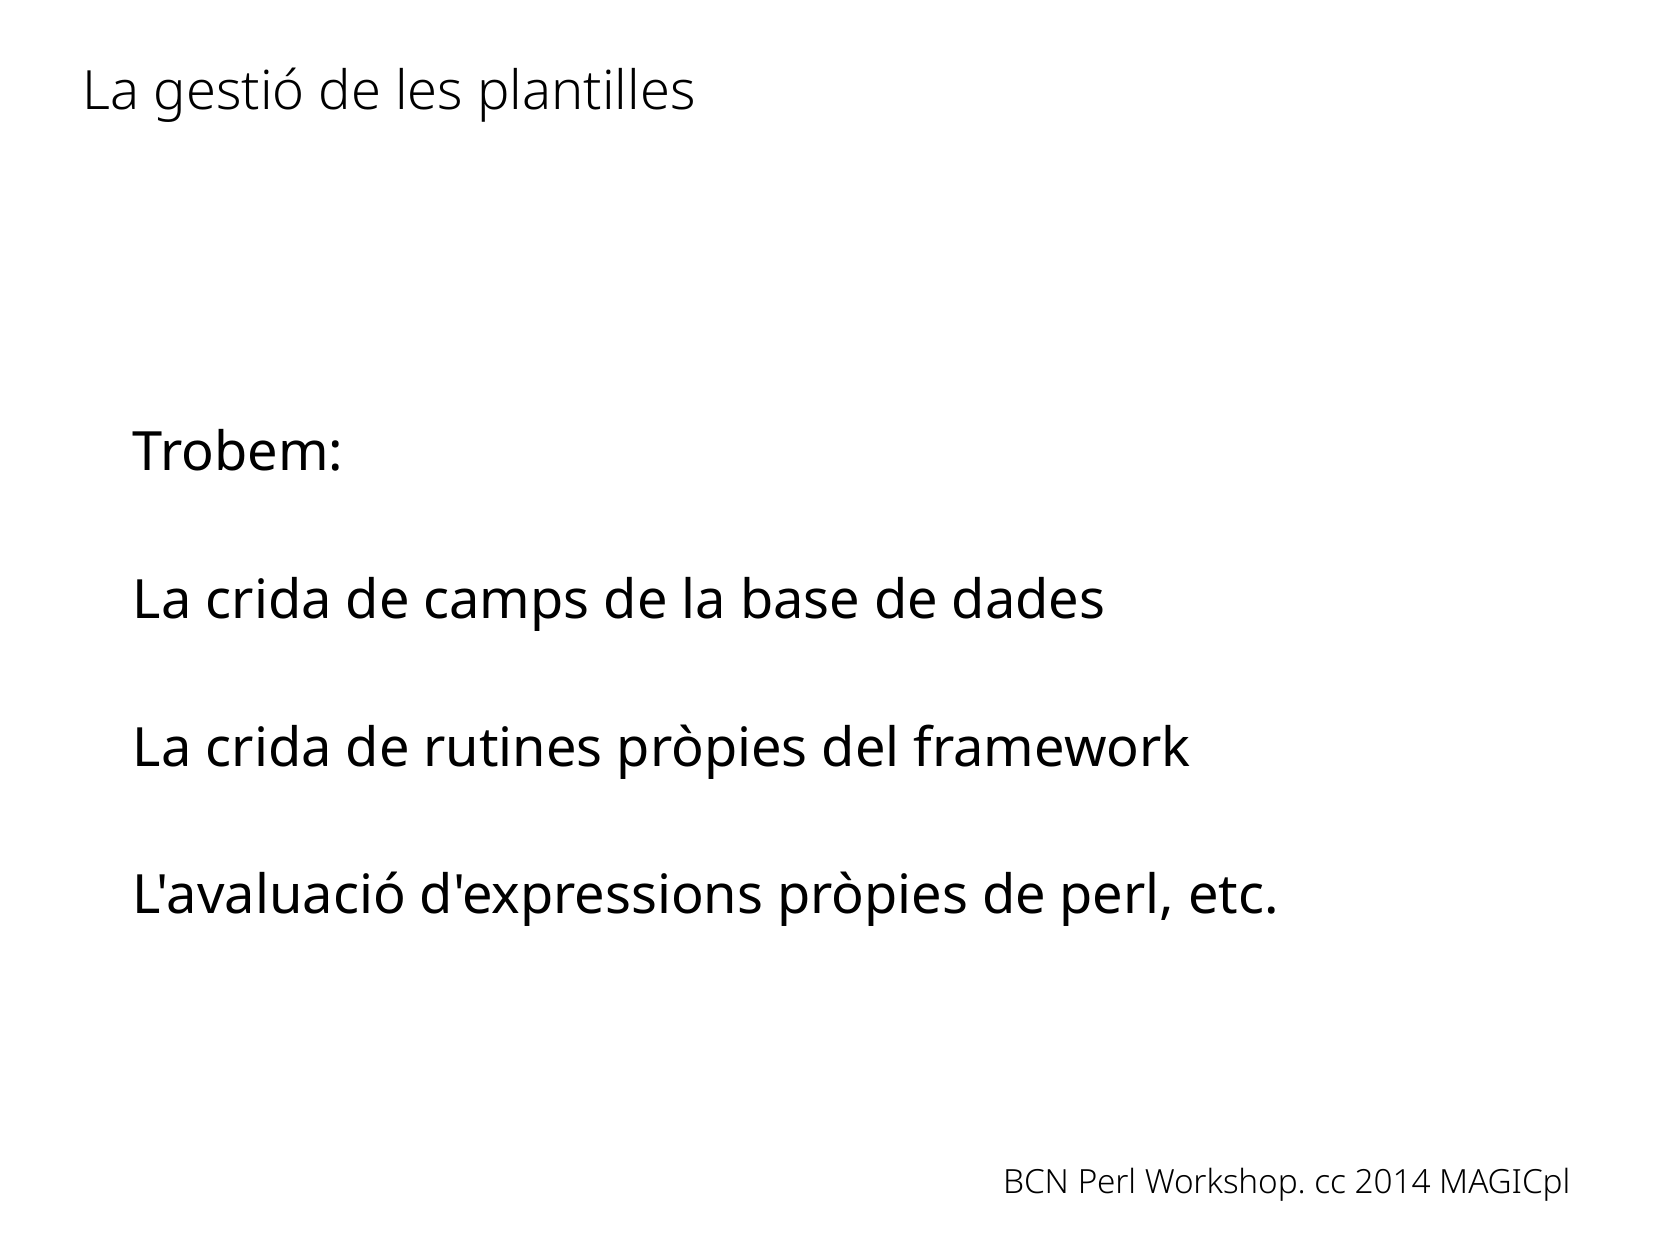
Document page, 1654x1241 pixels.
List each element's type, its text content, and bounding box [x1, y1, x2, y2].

text_box Trobem: La crida de camps de la base de dades La crida de rutines pròpies del framework L'avaluació d'expressions pròpies de perl, etc. [118, 330, 1382, 1139]
title BCN Perl Workshop. cc 2014 MAGICpl [82, 1139, 1571, 1223]
title La gestió de les plantilles [82, 47, 1571, 130]
